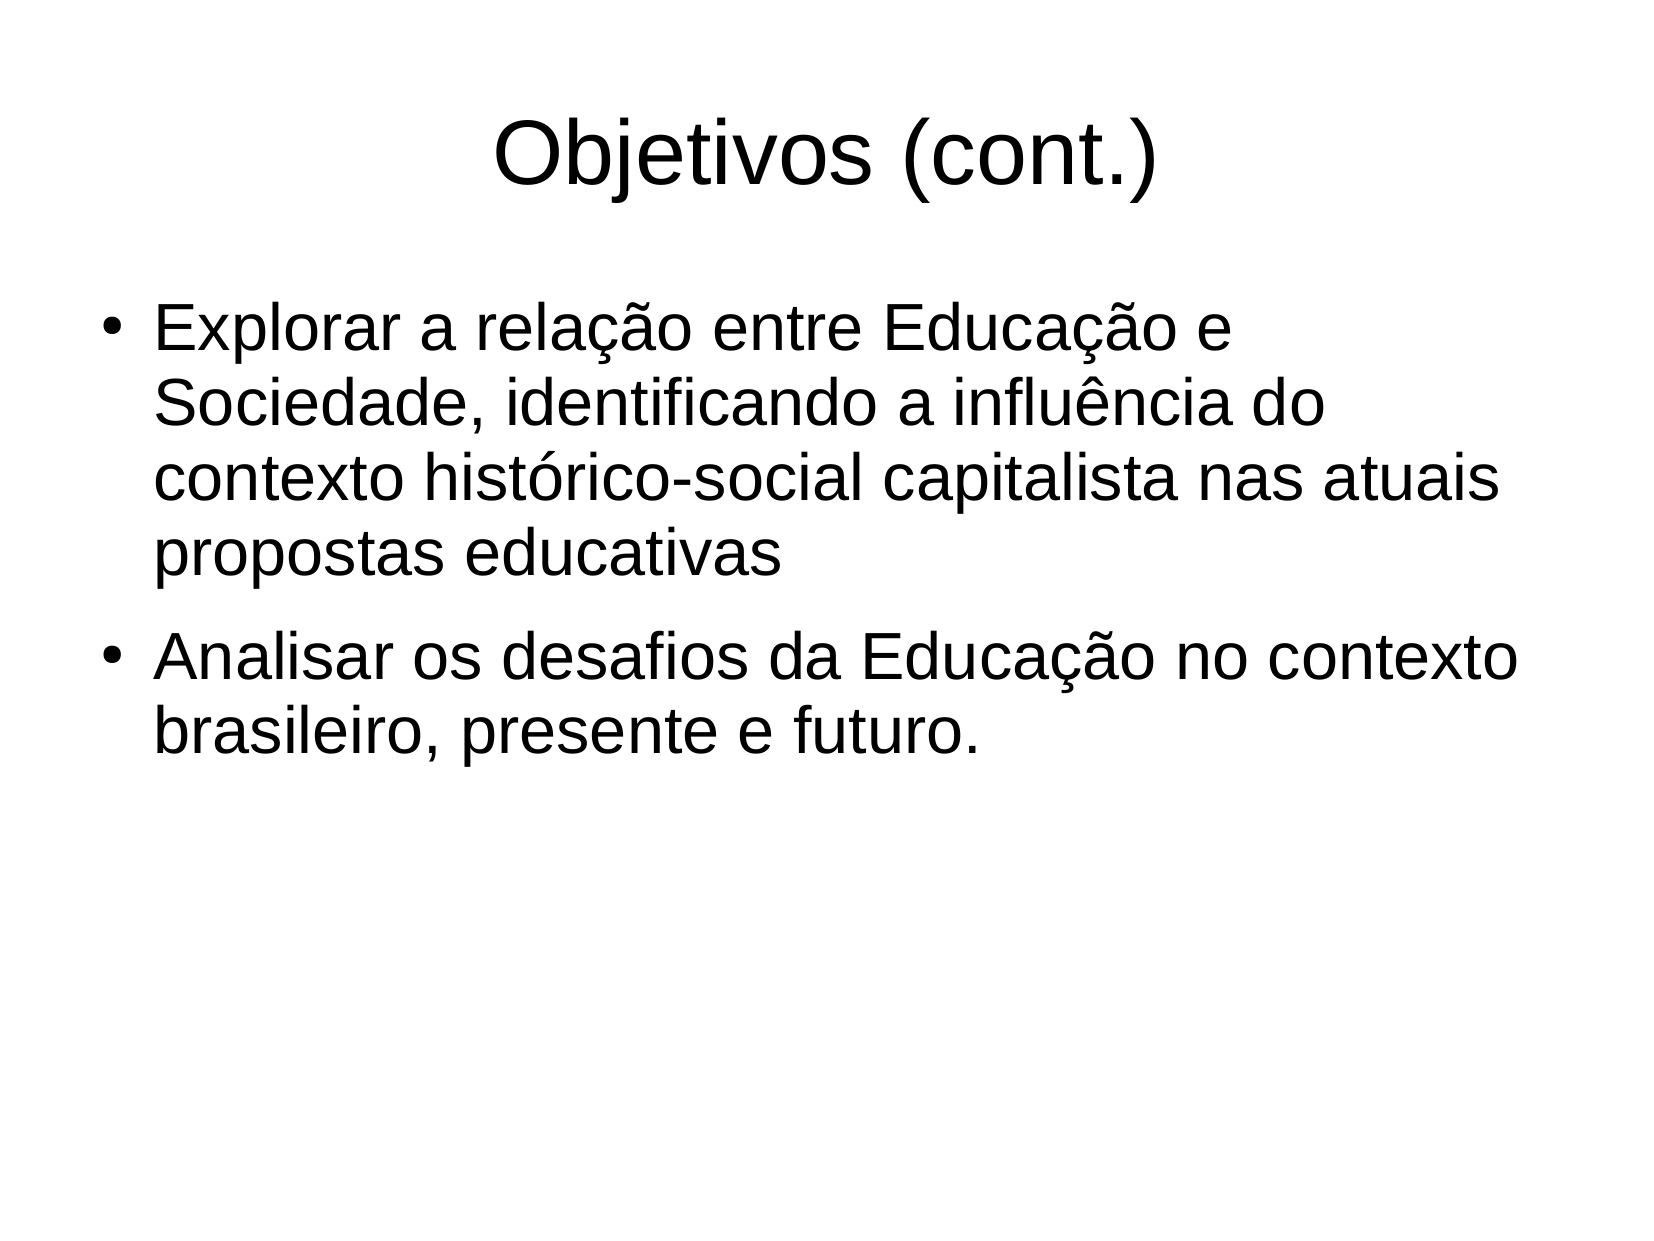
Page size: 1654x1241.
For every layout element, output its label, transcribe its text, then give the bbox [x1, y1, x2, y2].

list Explorar a relação entre Educação e Sociedade, identificando a influência do contexto histórico-social capitalista nas atuais propostas educativas Analisar os desafios da Educação no contexto brasileiro, presente e futuro. [82, 290, 1571, 1010]
title Objetivos (cont.) [82, 49, 1571, 257]
